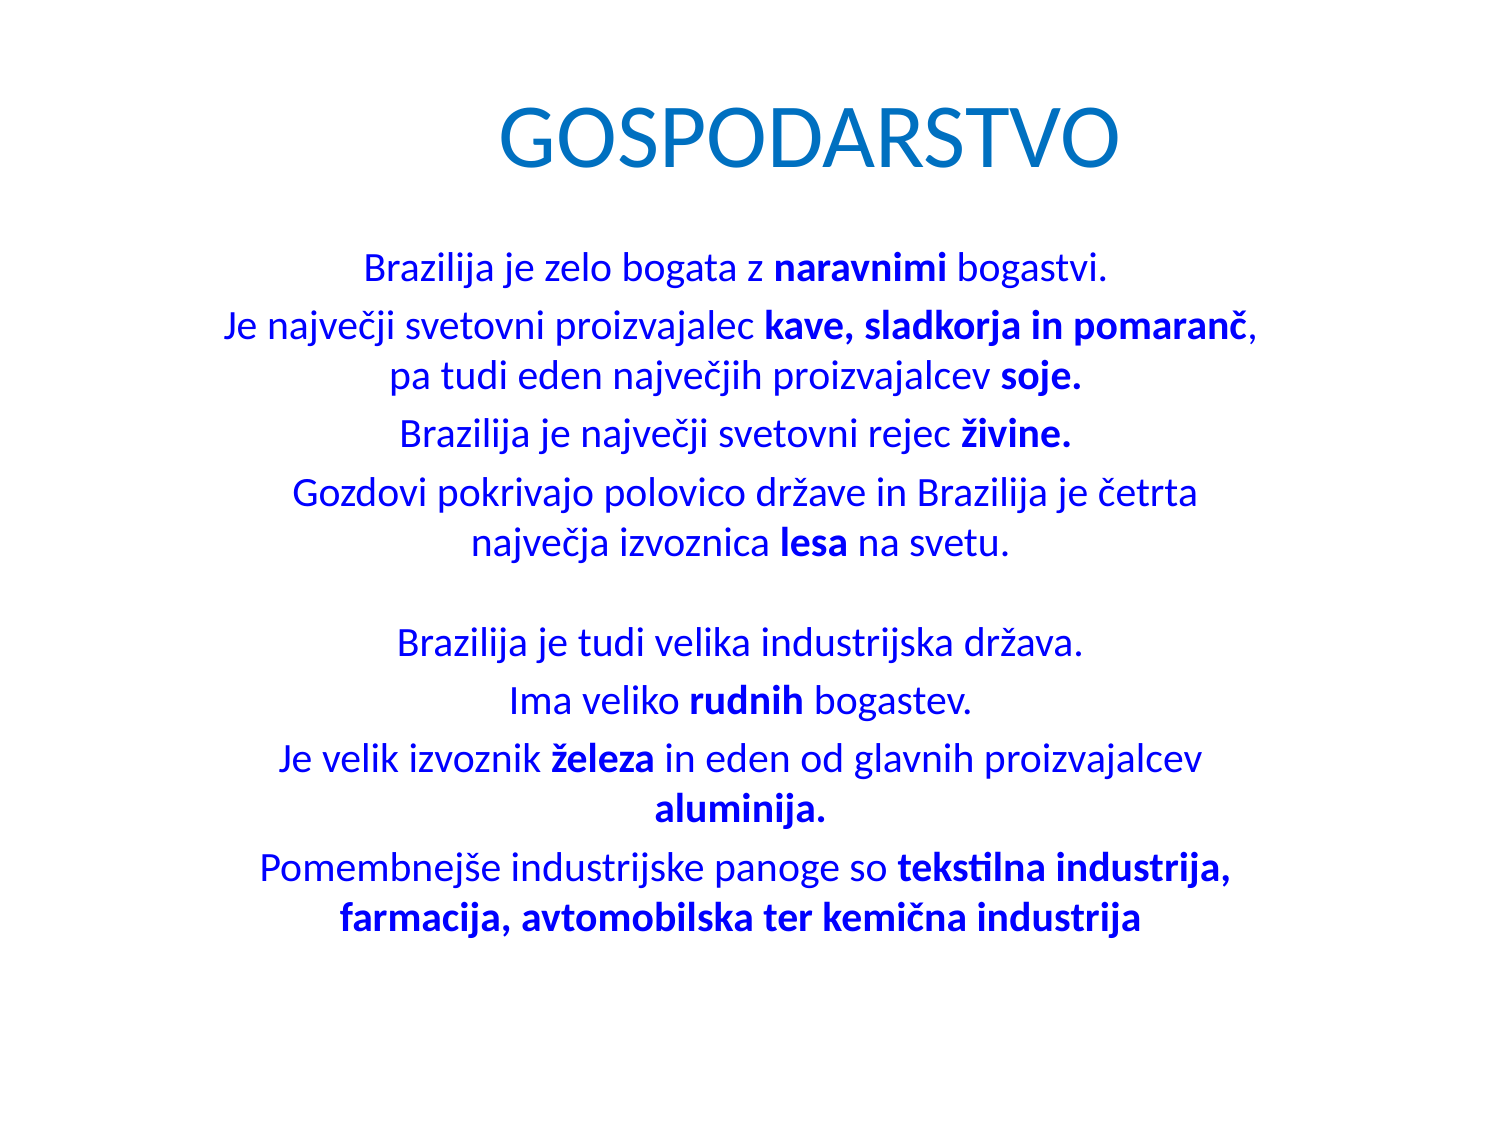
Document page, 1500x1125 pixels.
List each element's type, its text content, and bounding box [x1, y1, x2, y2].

title GOSPODARSTVO [253, 42, 1388, 220]
subtitle Brazilija je zelo bogata z naravnimi bogastvi. Je največji svetovni proizvajalec kave, sladkorja in pomaranč, pa tudi eden največjih proizvajalcev soje. Brazilija je največji svetovni rejec živine. Gozdovi pokrivajo polovico države in Brazilija je četrta največja izvoznica lesa na svetu. Brazilija je tudi velika industrijska država. Ima veliko rudnih bogastev. Je velik izvoznik železa in eden od glavnih proizvajalcev aluminija. Pomembnejše industrijske panoge so tekstilna industrija, farmacija, avtomobilska ter kemična industrija [206, 231, 1275, 965]
